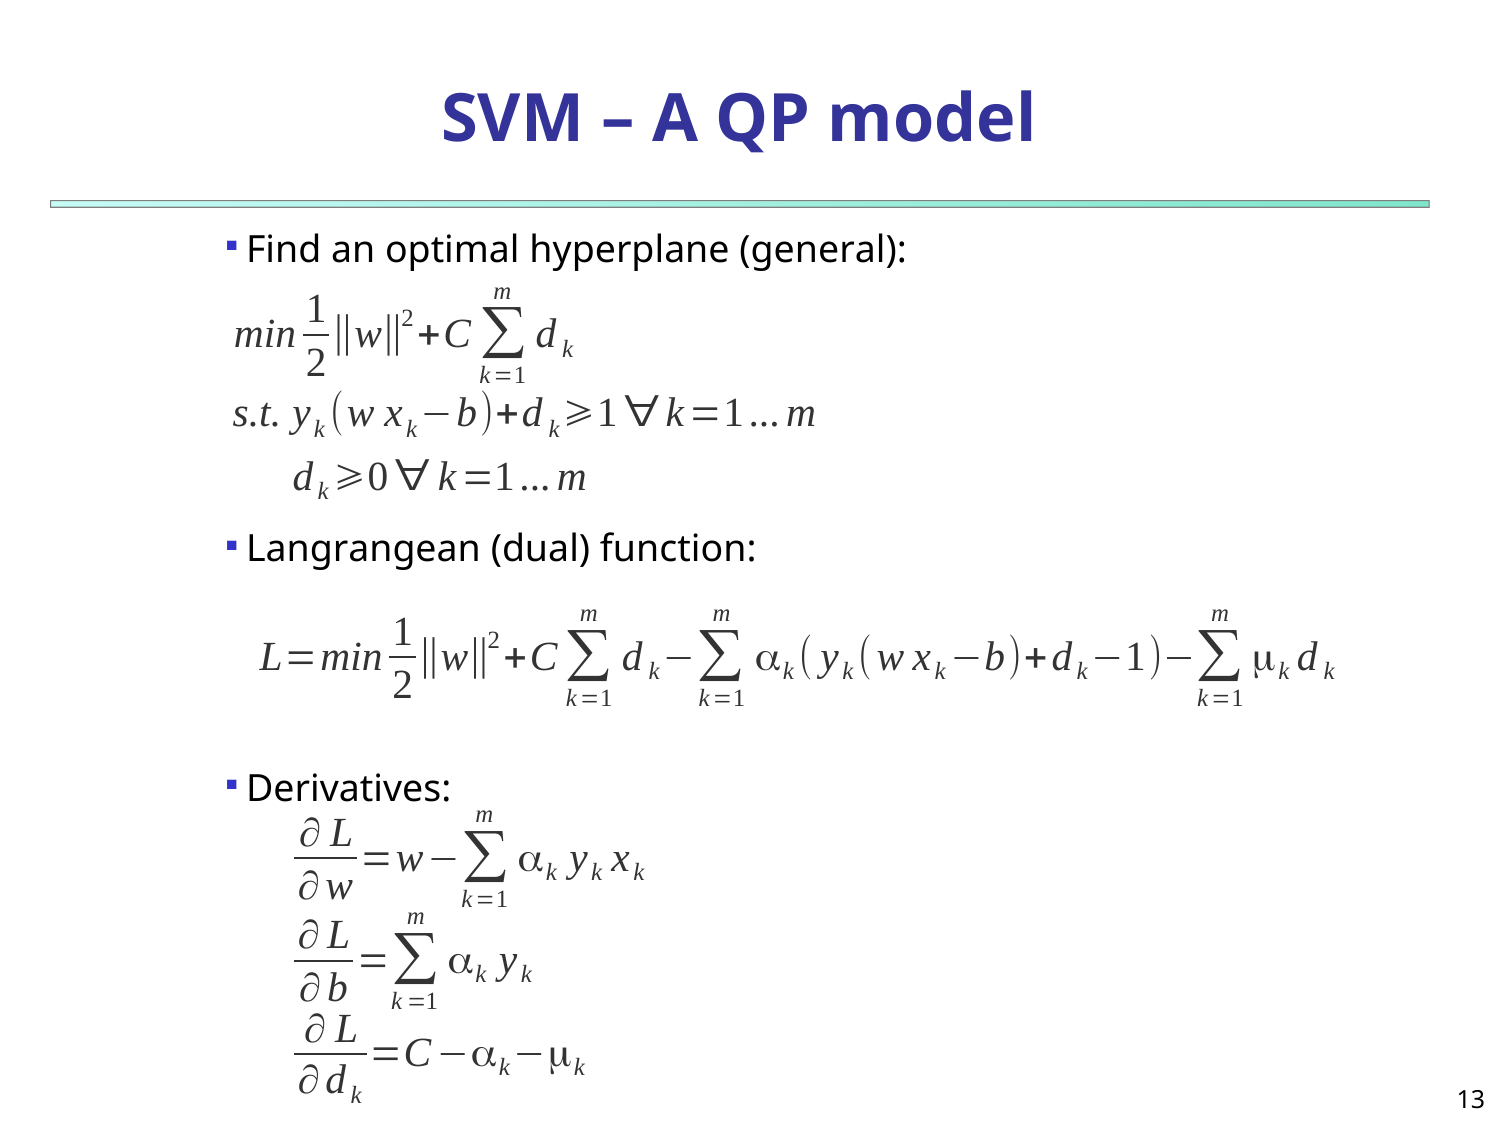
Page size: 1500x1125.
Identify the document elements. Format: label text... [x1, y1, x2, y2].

chart [250, 600, 1343, 712]
chart [225, 277, 822, 443]
text_box Find an optimal hyperplane (general): Langrangean (dual) function: Derivatives: [62, 212, 1450, 1038]
chart [286, 800, 654, 1110]
chart [284, 452, 594, 505]
title SVM – A QP model [50, 62, 1429, 163]
text_box <number> [1187, 1062, 1500, 1125]
